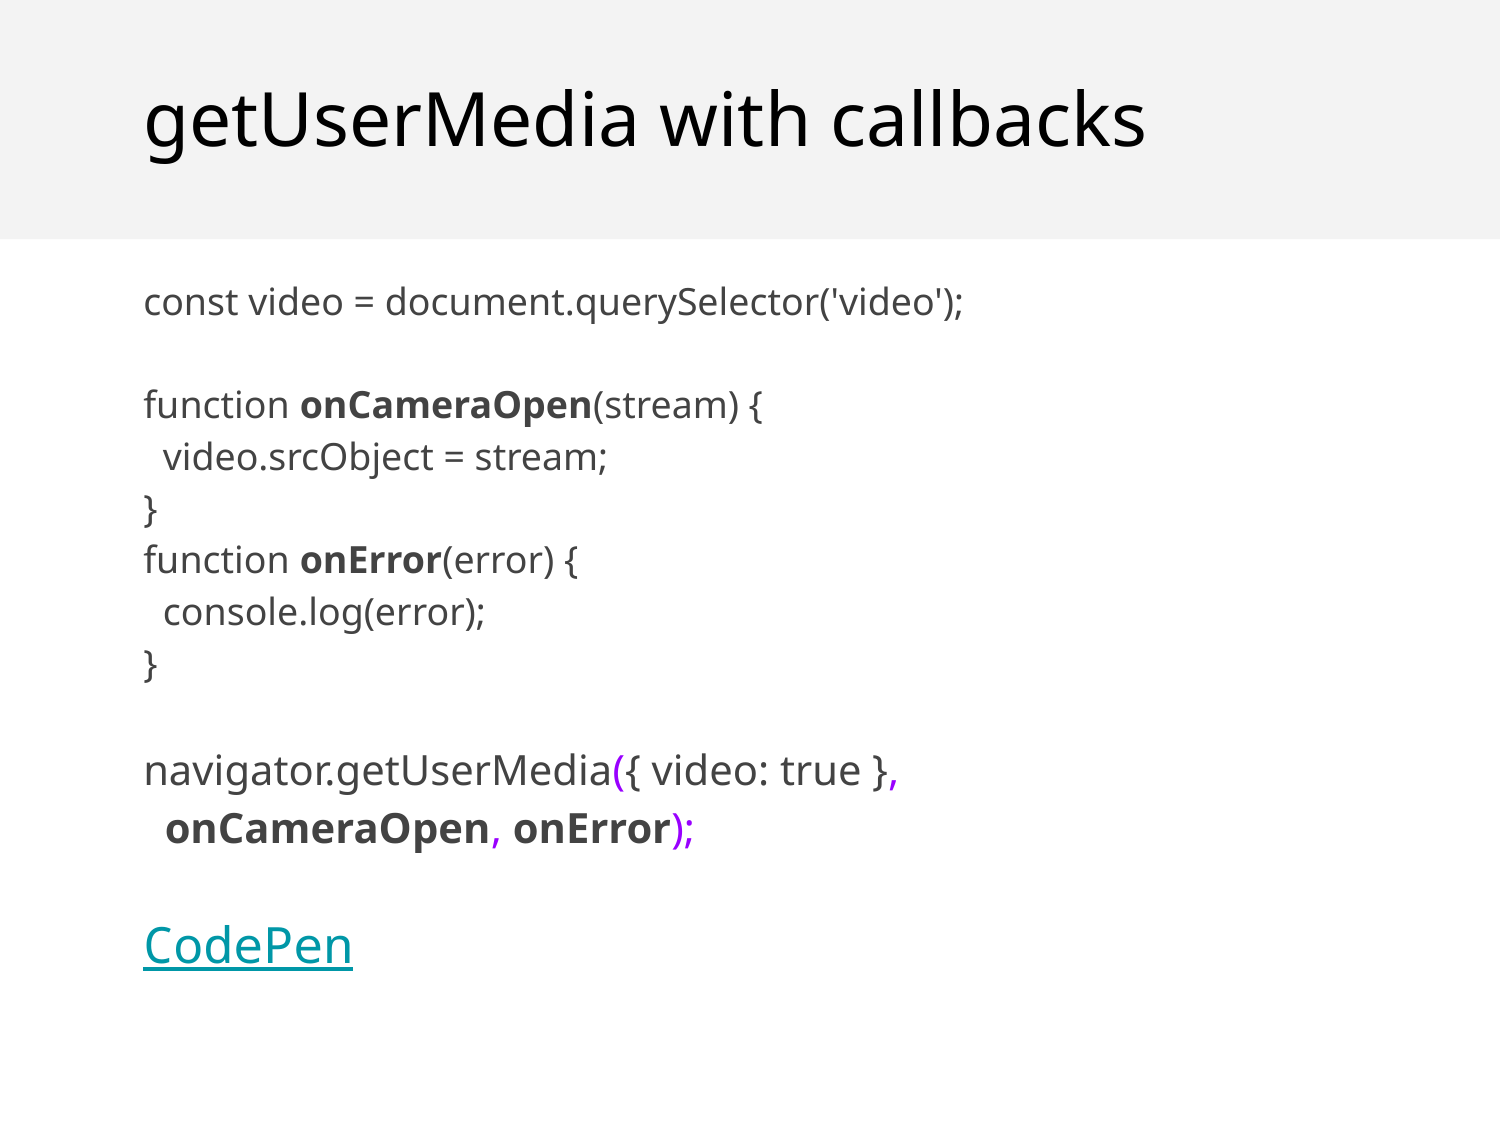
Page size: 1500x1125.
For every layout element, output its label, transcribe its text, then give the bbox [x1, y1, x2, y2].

title getUserMedia with callbacks [128, 56, 1372, 183]
list const video = document.querySelector('video'); function onCameraOpen(stream) { video.srcObject = stream; } function onError(error) { console.log(error); } navigator.getUserMedia({ video: true }, onCameraOpen, onError); CodePen [128, 255, 1372, 1004]
